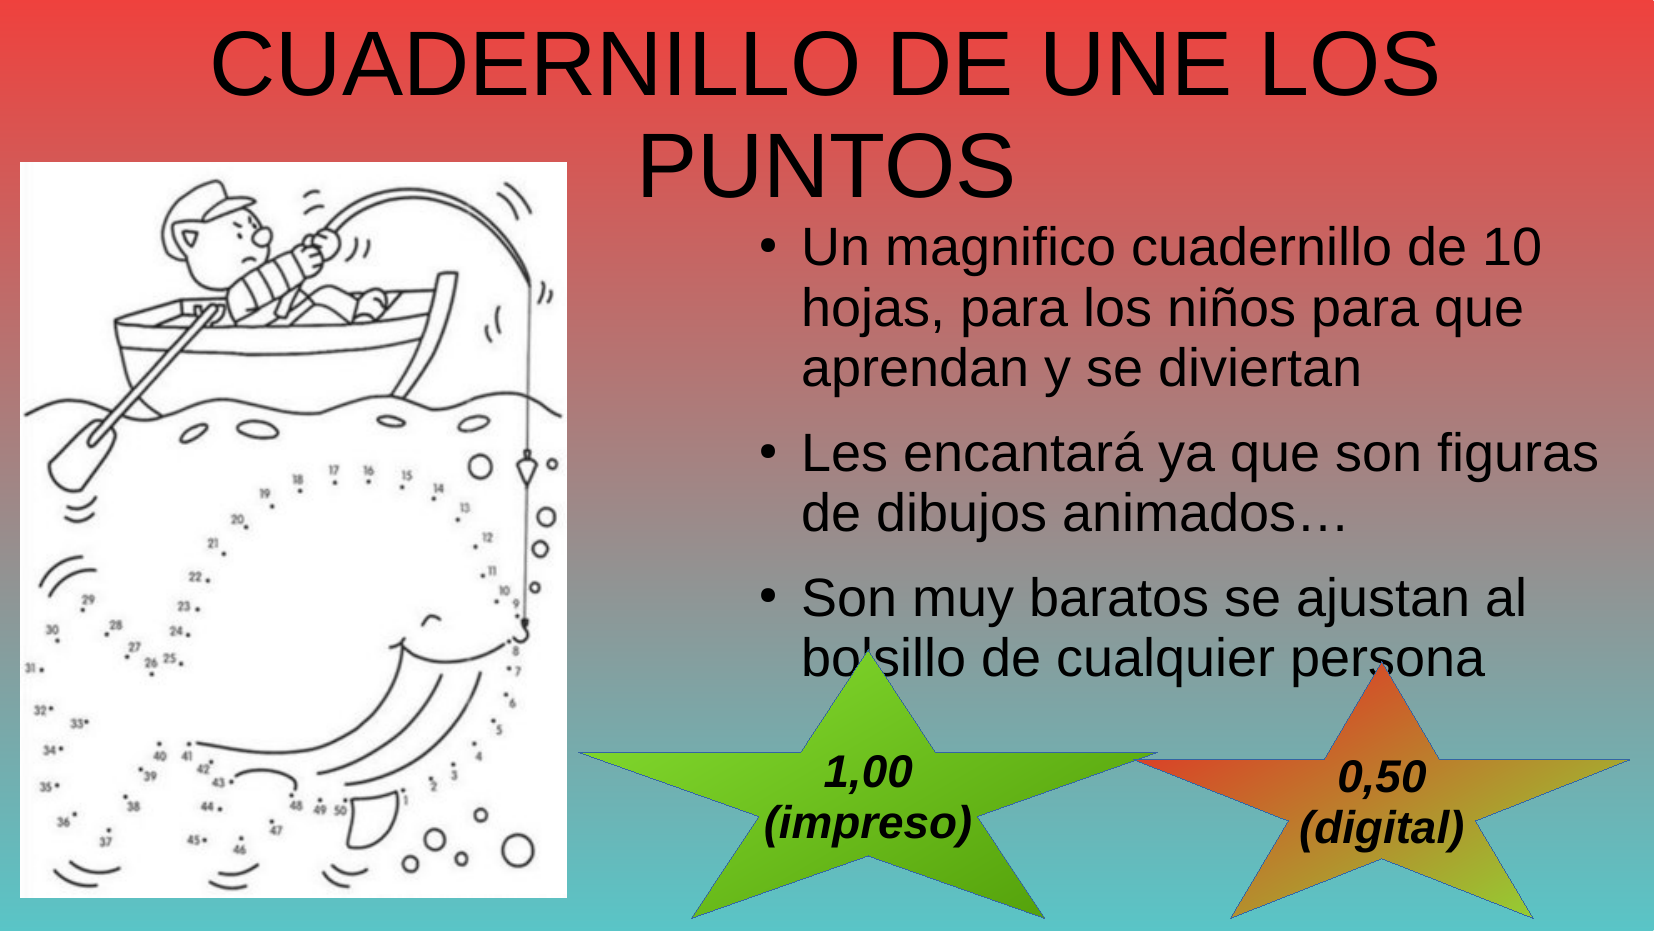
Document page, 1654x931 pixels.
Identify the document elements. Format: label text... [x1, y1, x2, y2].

list Un magnifico cuadernillo de 10 hojas, para los niños para que aprendan y se diviertan Les encantará ya que son figuras de dibujos animados… Son muy baratos se ajustan al bolsillo de cualquier persona [744, 216, 1607, 697]
text_box 1,00 (impreso) [578, 649, 1158, 919]
picture [20, 162, 567, 898]
text_box 0,50 (digital) [1133, 661, 1630, 919]
title CUADERNILLO DE UNE LOS PUNTOS [82, 28, 1571, 201]
